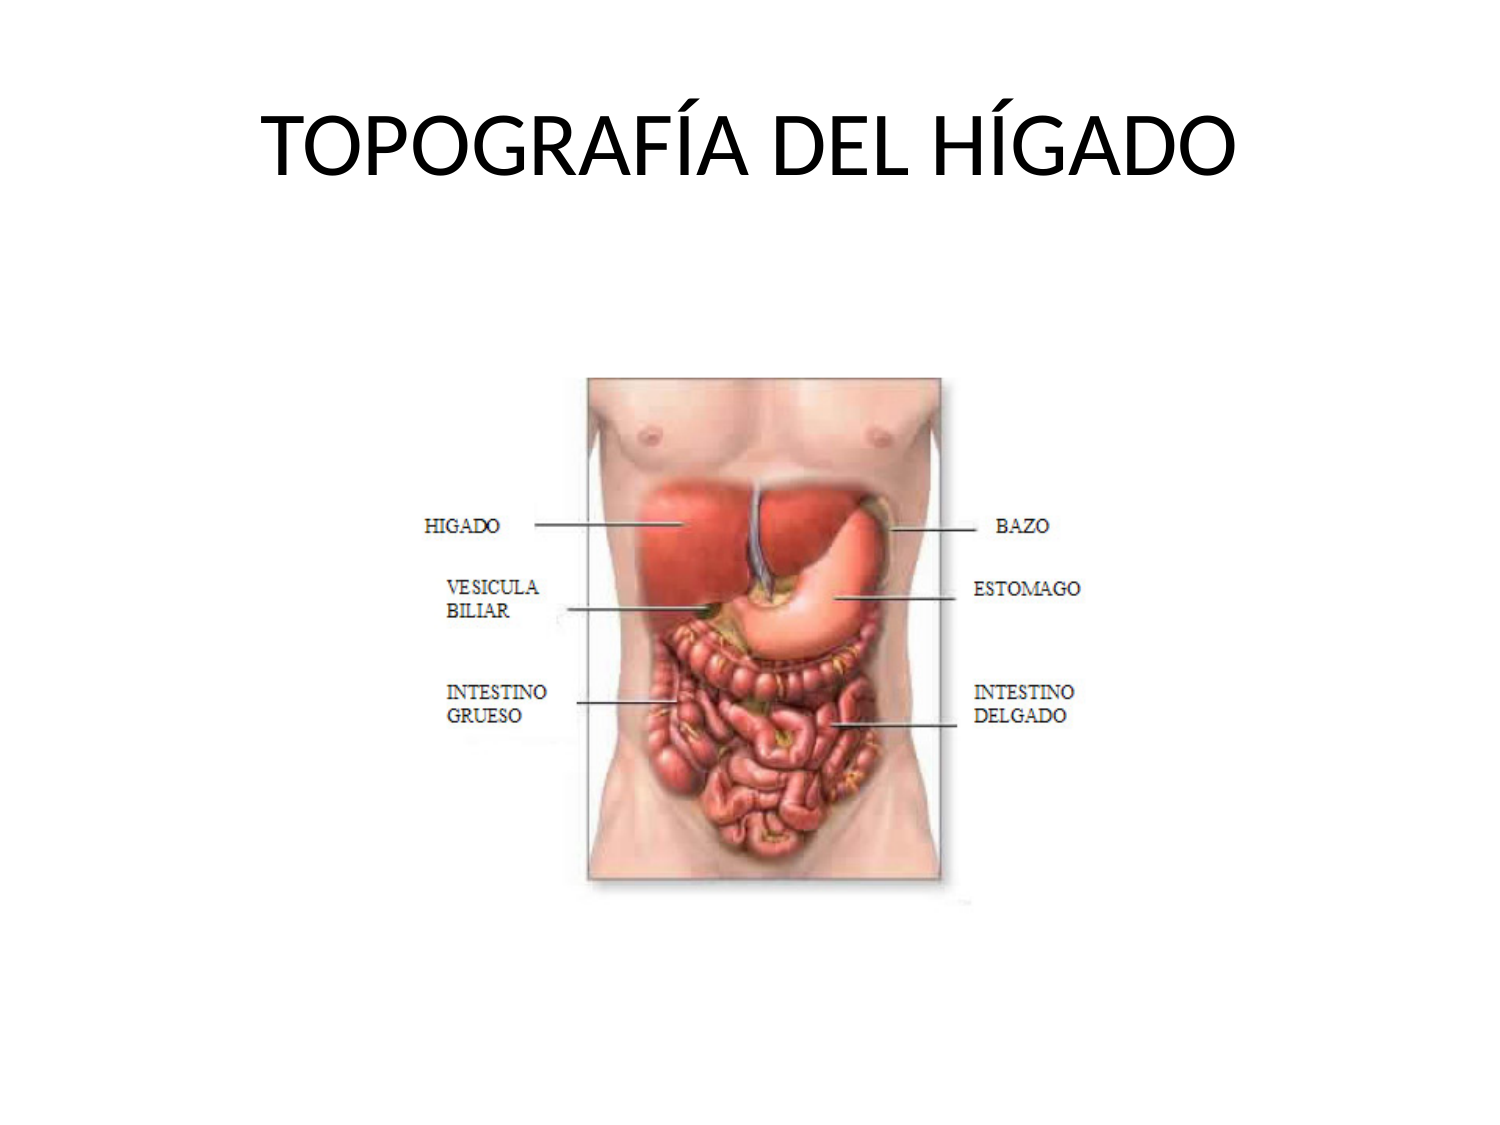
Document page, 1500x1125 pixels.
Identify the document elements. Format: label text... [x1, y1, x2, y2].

picture [397, 353, 1103, 914]
title TOPOGRAFÍA DEL HÍGADO [75, 45, 1425, 233]
